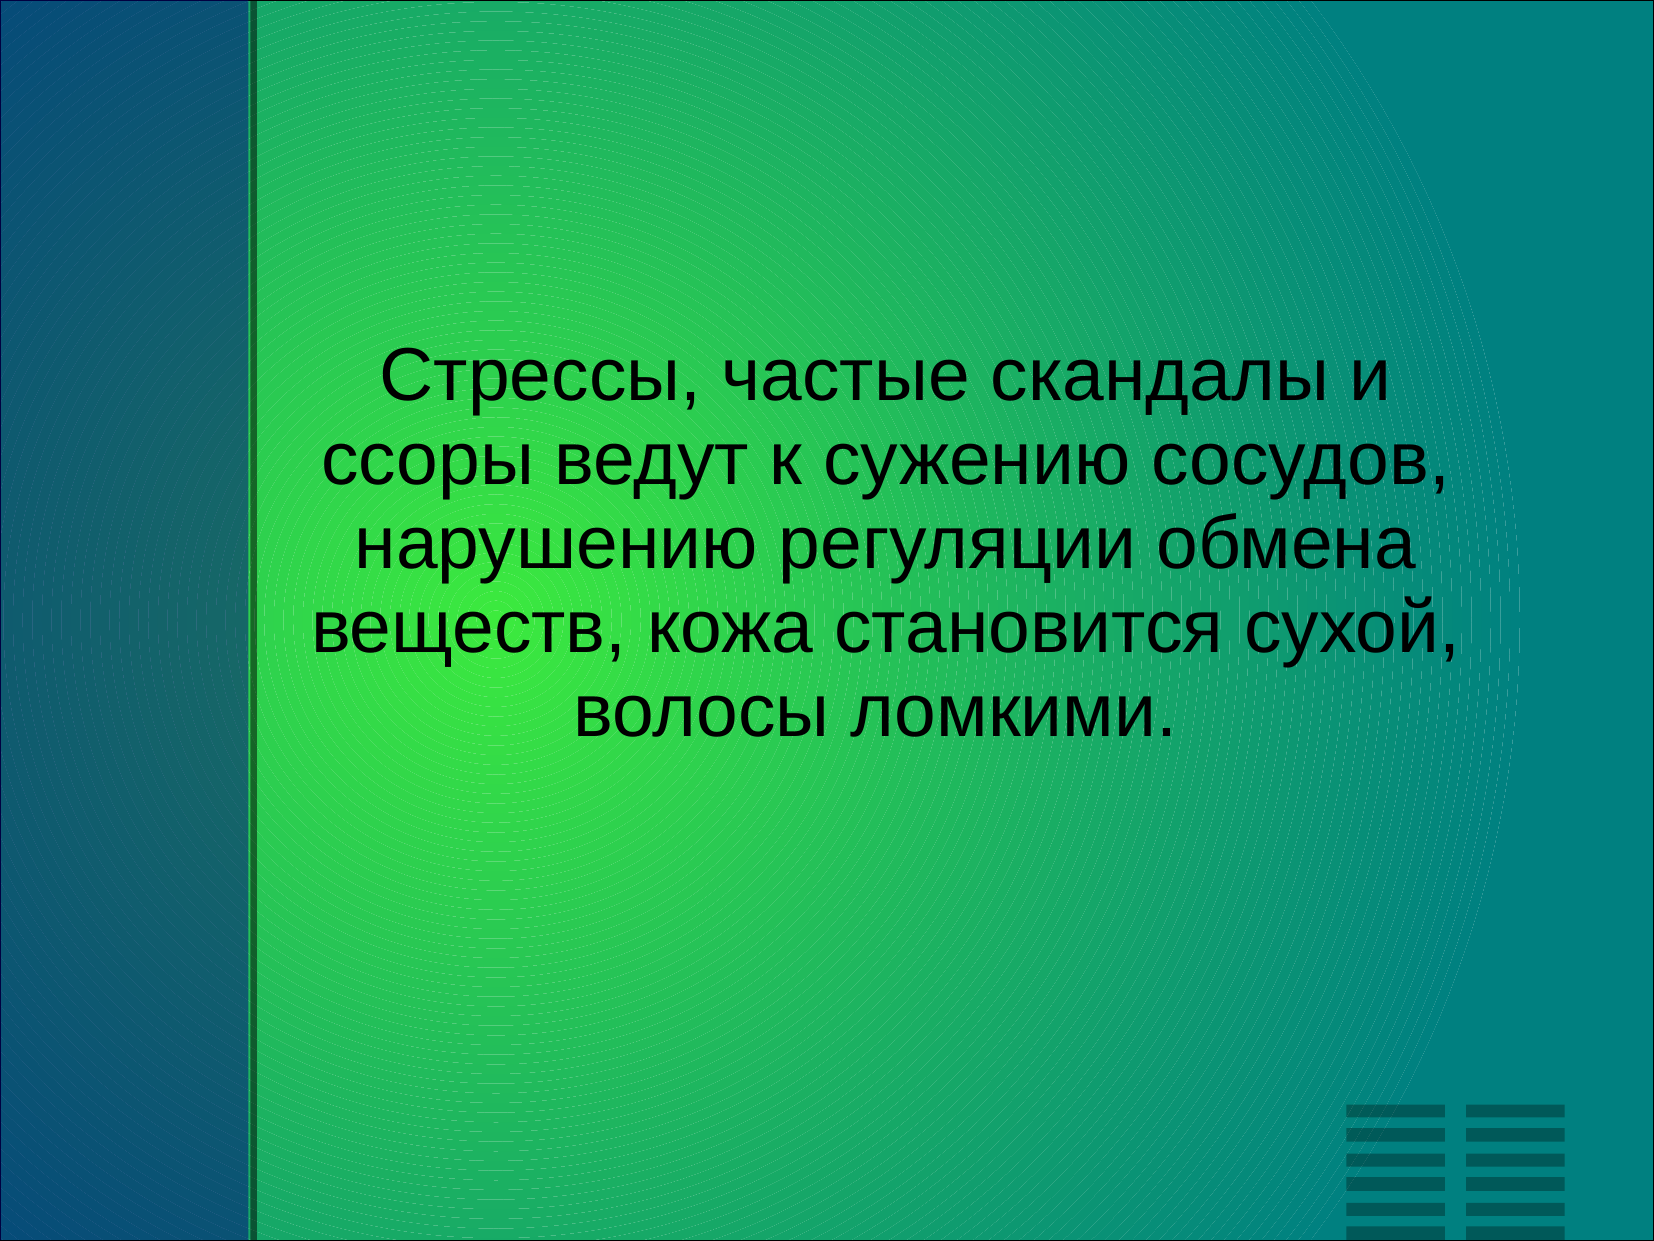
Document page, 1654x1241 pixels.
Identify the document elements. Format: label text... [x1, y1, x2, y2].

text_box Стрессы, частые скандалы и ссоры ведут к сужению сосудов, нарушению регуляции обмена веществ, кожа становится сухой, волосы ломкими. [265, 324, 1506, 945]
